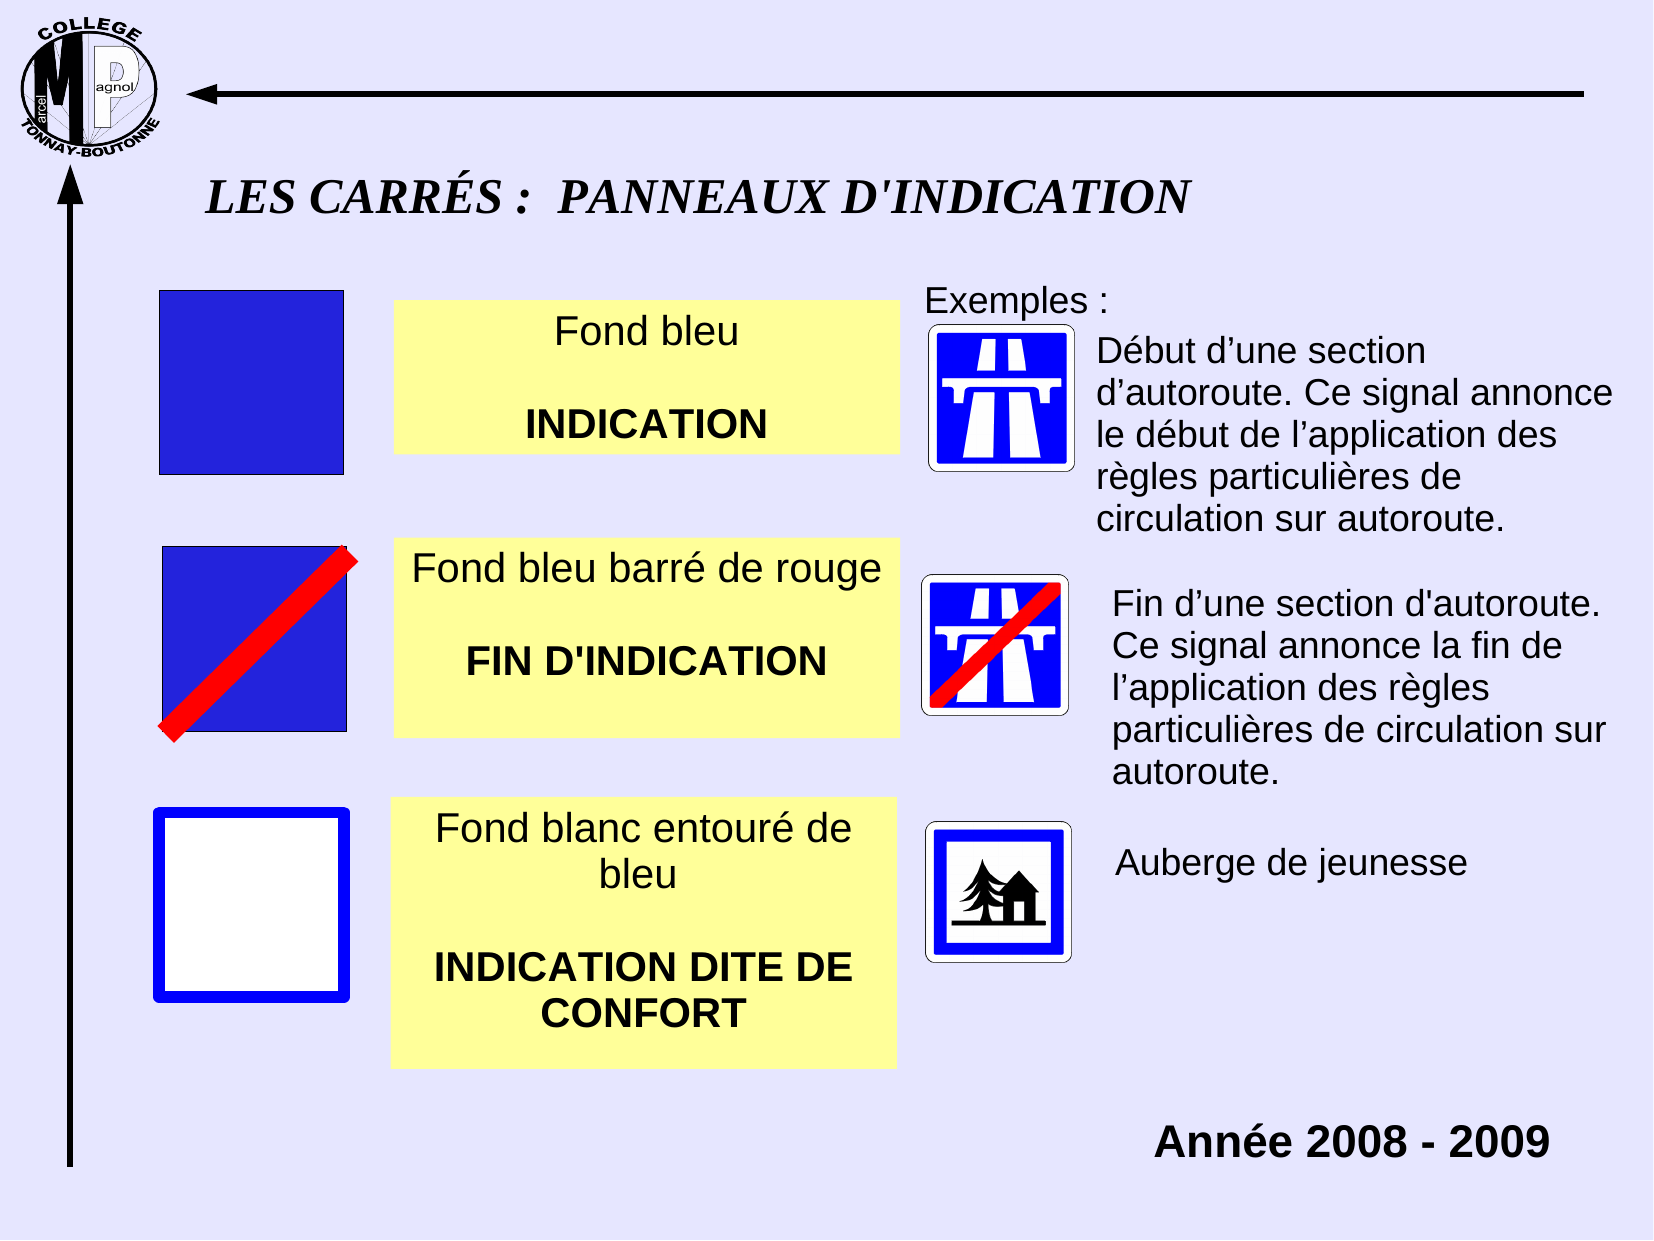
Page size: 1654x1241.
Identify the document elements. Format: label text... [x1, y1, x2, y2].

picture [19, 17, 160, 157]
picture [921, 574, 1069, 716]
text_box [159, 812, 344, 997]
text_box [186, 574, 347, 732]
text_box Fond bleu INDICATION [393, 300, 901, 455]
text_box Exemples : [909, 271, 1126, 329]
text_box Année 2008 - 2009 [1138, 1108, 1574, 1175]
text_box [159, 290, 344, 475]
text_box [162, 546, 339, 720]
text_box Fin d’une section d'autoroute. Ce signal annonce la fin de l’application des règles particulières de circulation sur autoroute. [1097, 575, 1632, 800]
text_box Fond blanc entouré de bleu INDICATION DITE DE CONFORT [390, 796, 897, 1069]
picture [928, 324, 1075, 472]
picture [925, 821, 1072, 963]
text_box Auberge de jeunesse [1100, 834, 1635, 892]
text_box Fond bleu barré de rouge FIN D'INDICATION [393, 537, 901, 739]
text_box LES CARRÉS : PANNEAUX D'INDICATION [190, 161, 1379, 233]
text_box Début d’une section d’autoroute. Ce signal annonce le début de l’application des règles particulières de circulation sur autoroute. [1081, 321, 1635, 547]
